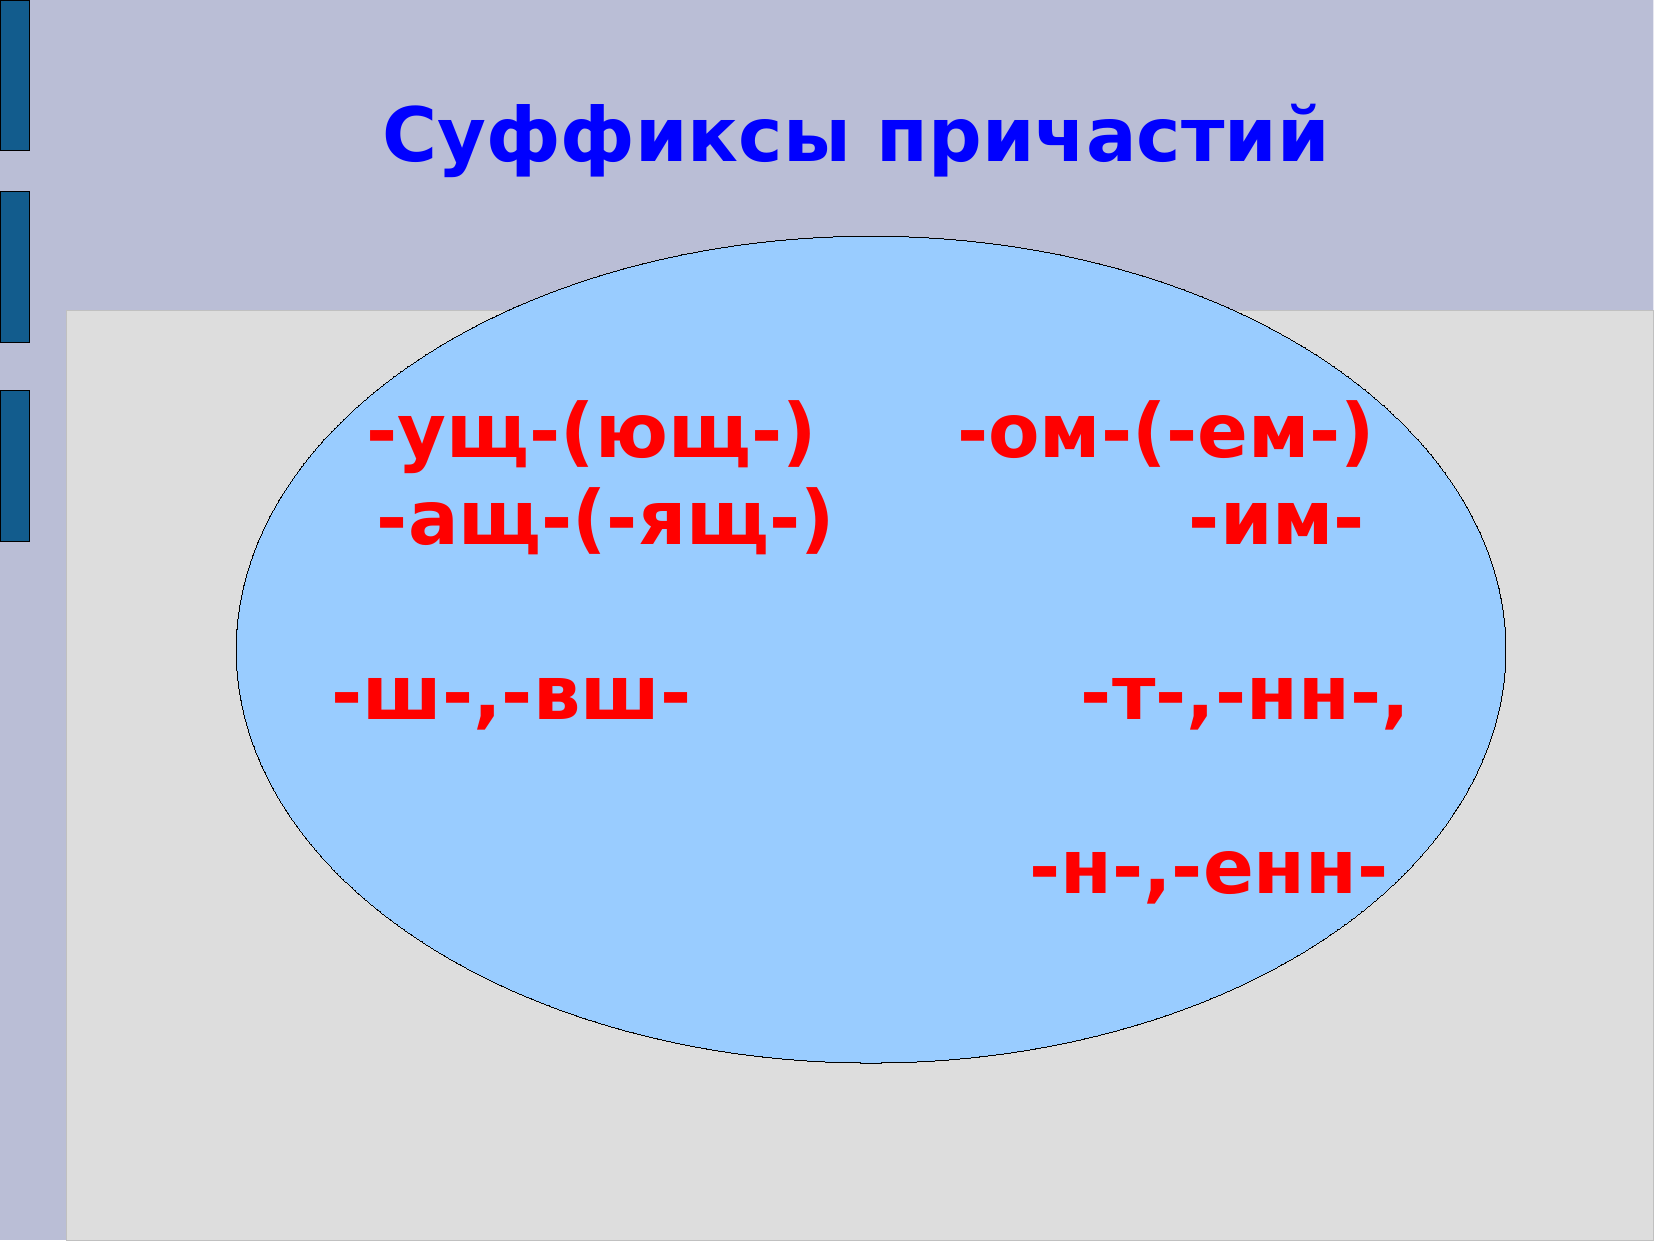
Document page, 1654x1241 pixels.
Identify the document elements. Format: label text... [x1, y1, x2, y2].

text_box -ущ-(ющ-) -ом-(-ем-) -ащ-(-ящ-) -им- -ш-,-вш- -т-,-нн-, -н-,-енн- [236, 236, 1506, 1064]
text_box Суффиксы причастий [118, 84, 1595, 187]
